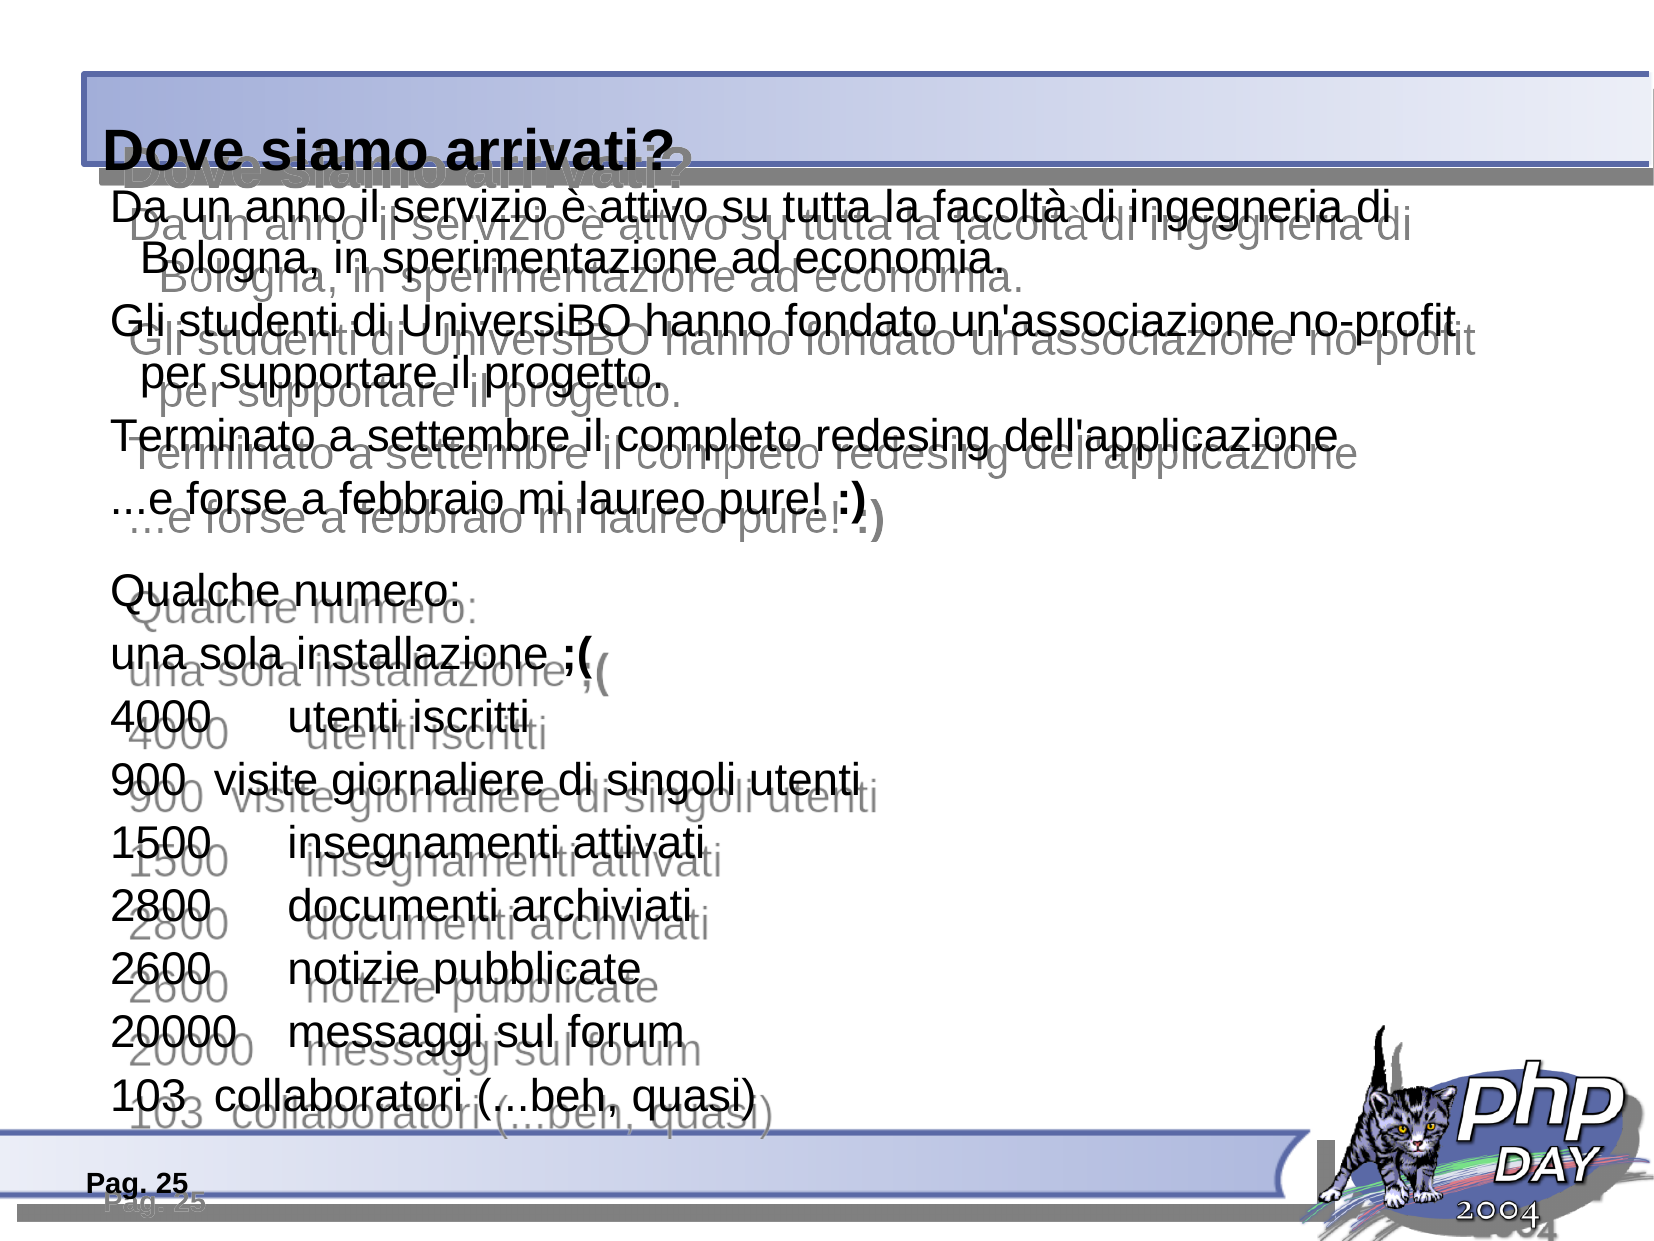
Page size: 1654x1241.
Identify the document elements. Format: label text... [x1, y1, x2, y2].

picture [126, 1180, 133, 1190]
text_box Da un anno il servizio è attivo su tutta la facoltà di ingegneria di Bologna, in sperimentazione ad economia. Gli studenti di UniversiBO hanno fondato un'associazione no-profit per supportare il progetto. Terminato a settembre il completo redesing dell'applicazione ...e forse a febbraio mi laureo pure! :) [87, 181, 1510, 525]
text_box Dove siamo arrivati? [102, 85, 1394, 155]
picture [110, 1195, 117, 1201]
picture [0, 1025, 1652, 1233]
text_box Qualche numero: una sola installazione ;( 4000 utenti iscritti 900 visite giornaliere di singoli utenti 1500 insegnamenti attivati 2800 documenti archiviati 2600 notizie pubblicate 20000 messaggi sul forum 103 collaboratori (...beh, quasi) [87, 564, 1510, 1121]
